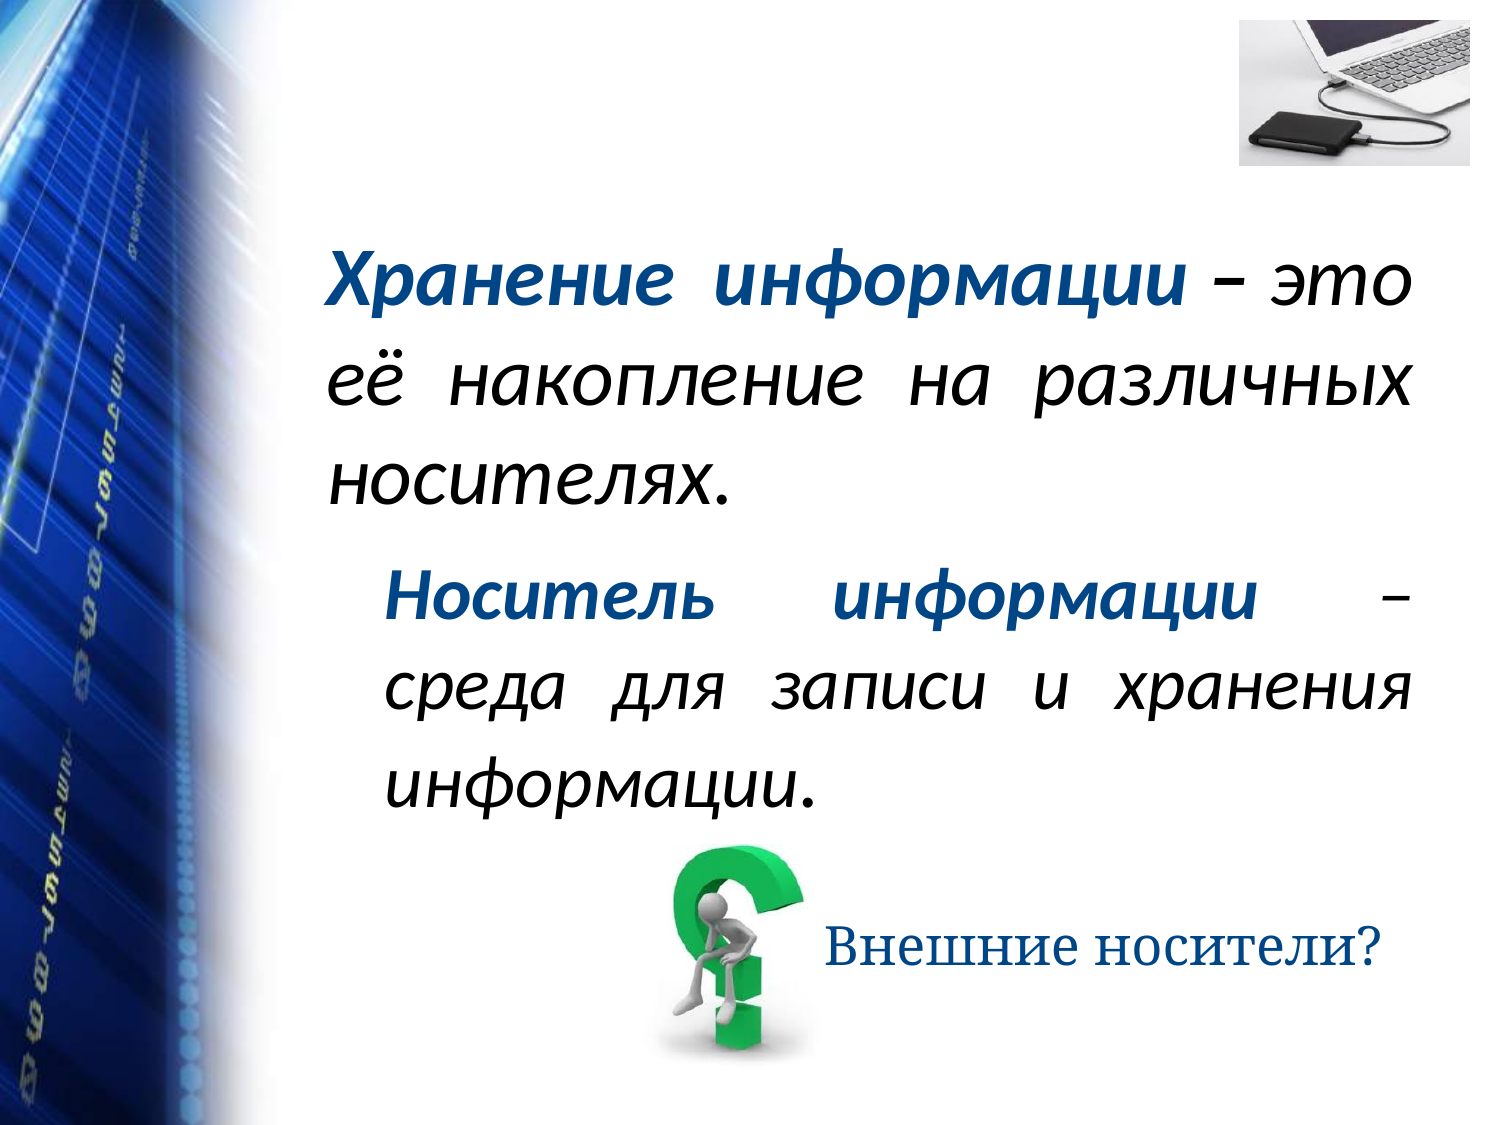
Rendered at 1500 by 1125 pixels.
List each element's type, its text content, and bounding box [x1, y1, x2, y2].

text_box Внешние носители? [822, 903, 1447, 1010]
picture [0, 0, 1500, 1125]
list Хранение информации – это её накопление на различных носителях. Носитель информации – среда для записи и хранения информации. [311, 214, 1430, 957]
